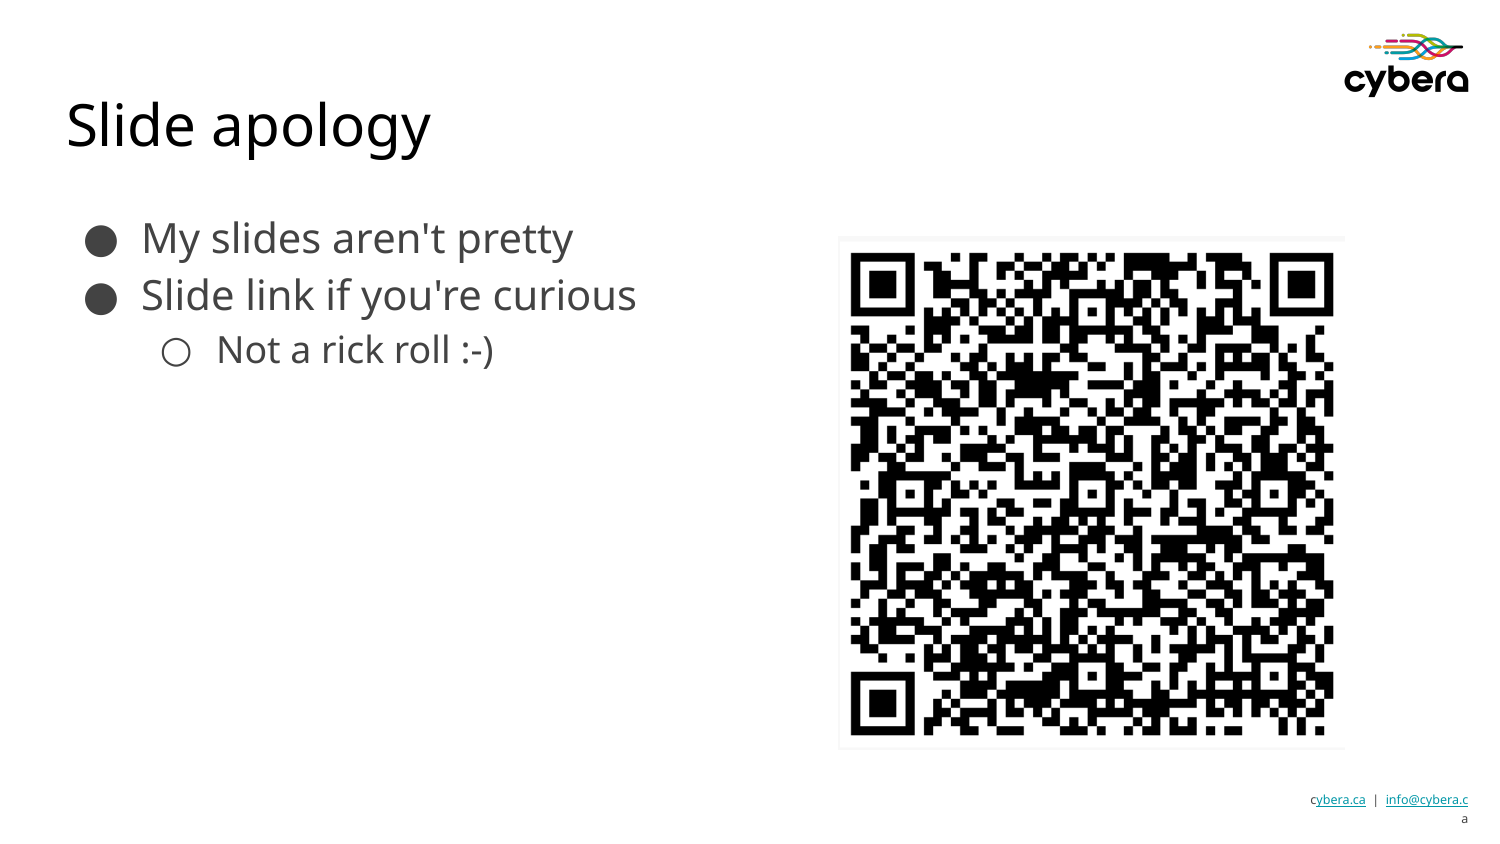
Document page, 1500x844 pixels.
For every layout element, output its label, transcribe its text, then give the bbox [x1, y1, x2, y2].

title Slide apology [51, 72, 1314, 167]
list My slides aren't pretty Slide link if you're curious Not a rick roll :-) [51, 189, 1451, 750]
picture [838, 236, 1345, 750]
picture [1344, 33, 1469, 98]
